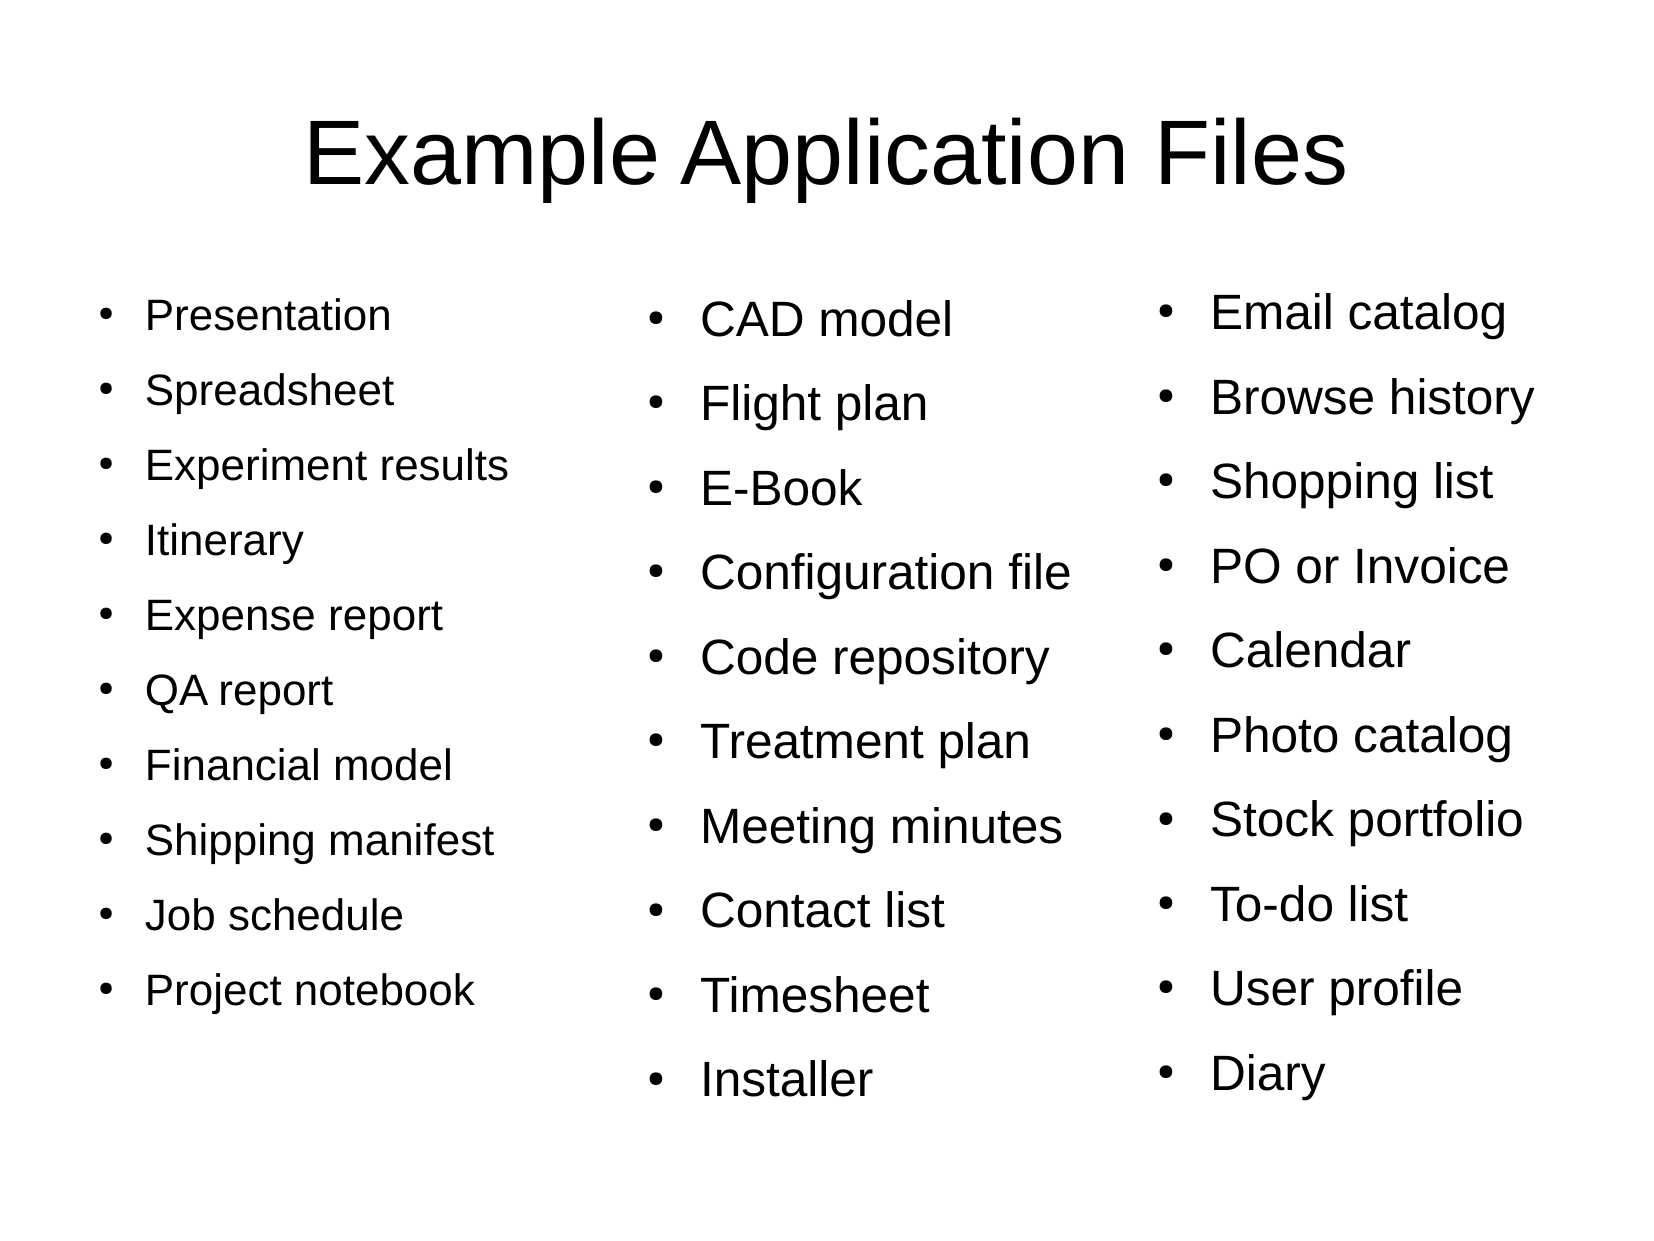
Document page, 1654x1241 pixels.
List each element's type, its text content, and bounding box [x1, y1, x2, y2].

title Example Application Files [82, 49, 1571, 257]
list Email catalog Browse history Shopping list PO or Invoice Calendar Photo catalog Stock portfolio To-do list User profile Diary [1140, 285, 1576, 1104]
list Presentation Spreadsheet Experiment results Itinerary Expense report QA report Financial model Shipping manifest Job schedule Project notebook [82, 290, 601, 1021]
list CAD model Flight plan E-Book Configuration file Code repository Treatment plan Meeting minutes Contact list Timesheet Installer [630, 291, 1111, 1111]
